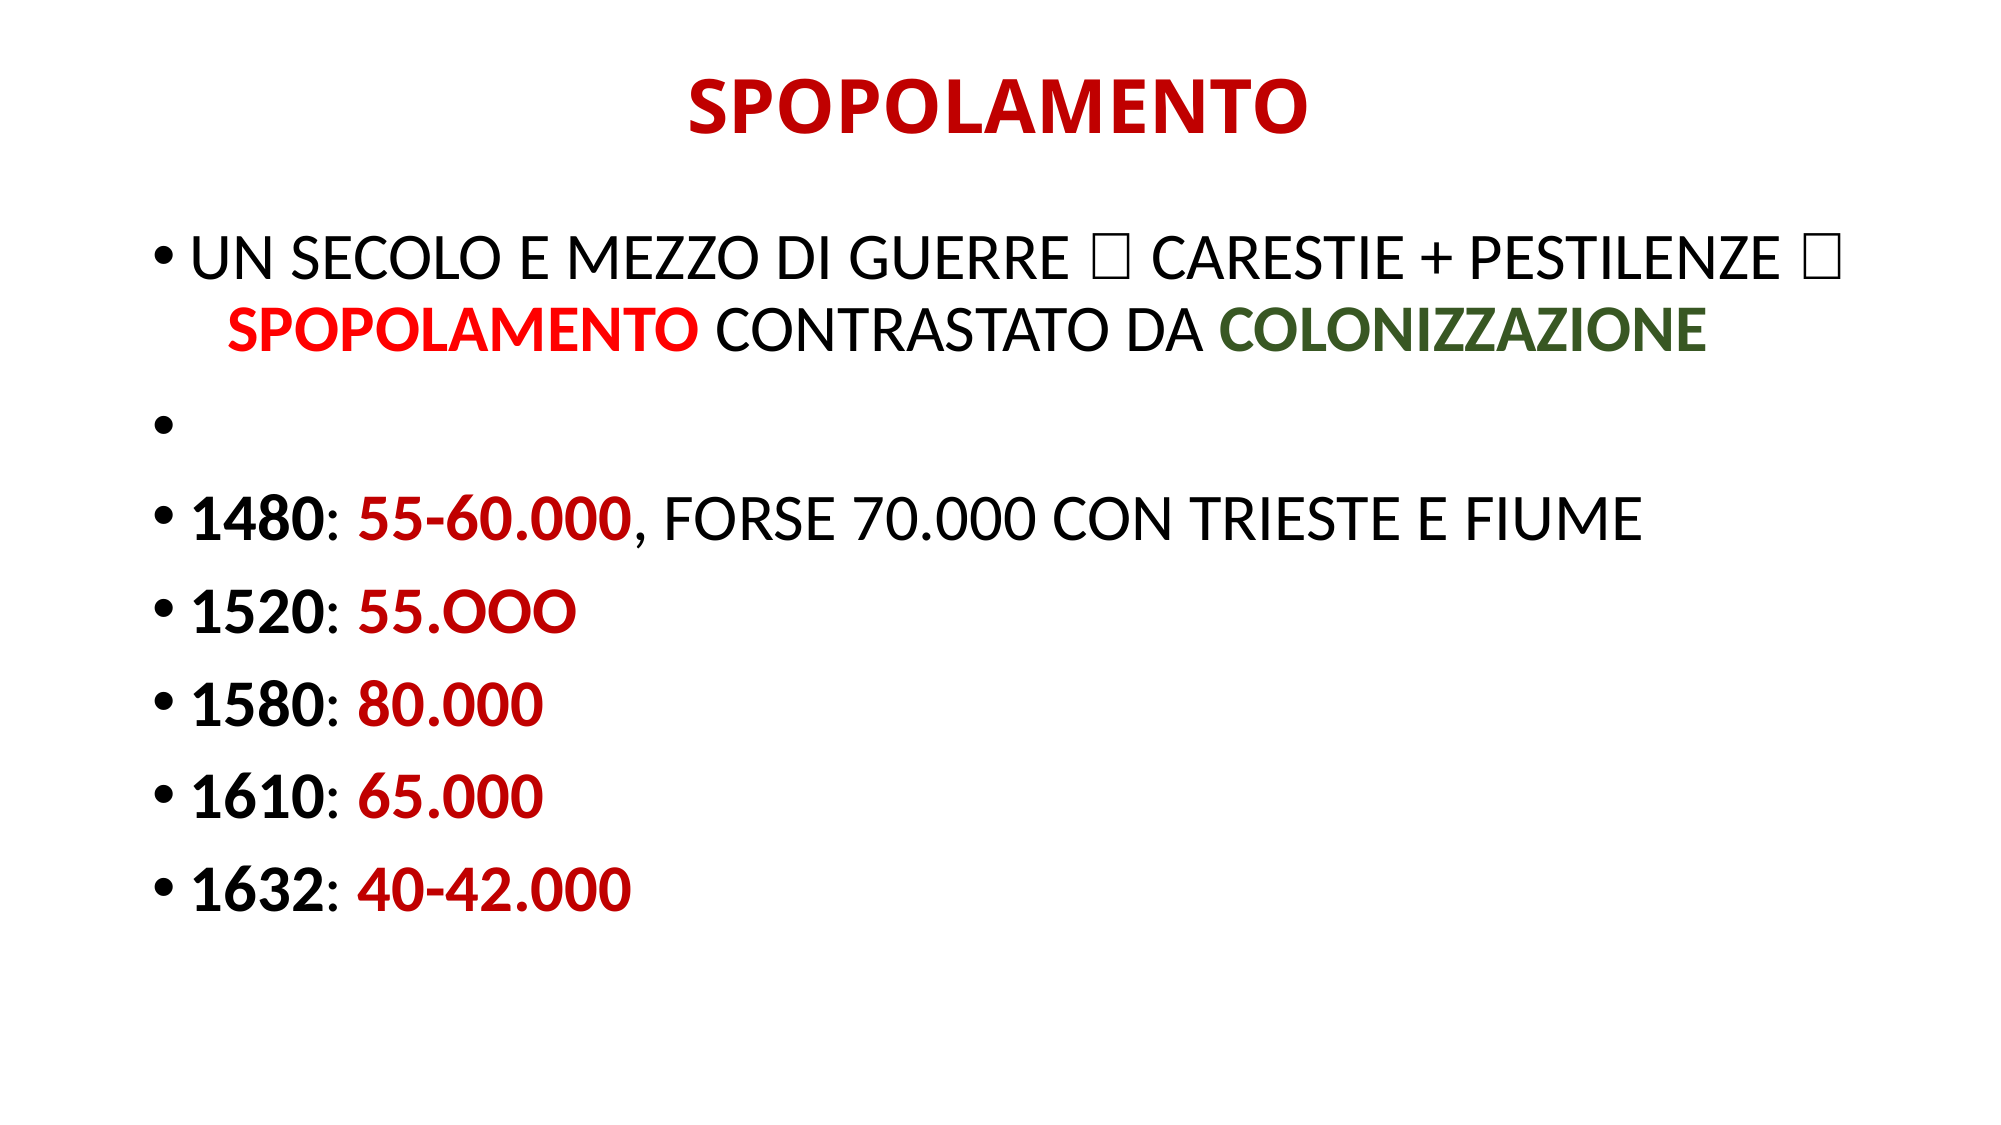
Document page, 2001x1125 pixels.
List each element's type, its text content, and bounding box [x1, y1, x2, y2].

list UN SECOLO E MEZZO DI GUERRE  CARESTIE + PESTILENZE  SPOPOLAMENTO CONTRASTATO DA COLONIZZAZIONE 1480: 55-60.000, FORSE 70.000 CON TRIESTE E FIUME 1520: 55.OOO 1580: 80.000 1610: 65.000 1632: 40-42.000 [137, 214, 1863, 1014]
title SPOPOLAMENTO [137, 59, 1863, 159]
